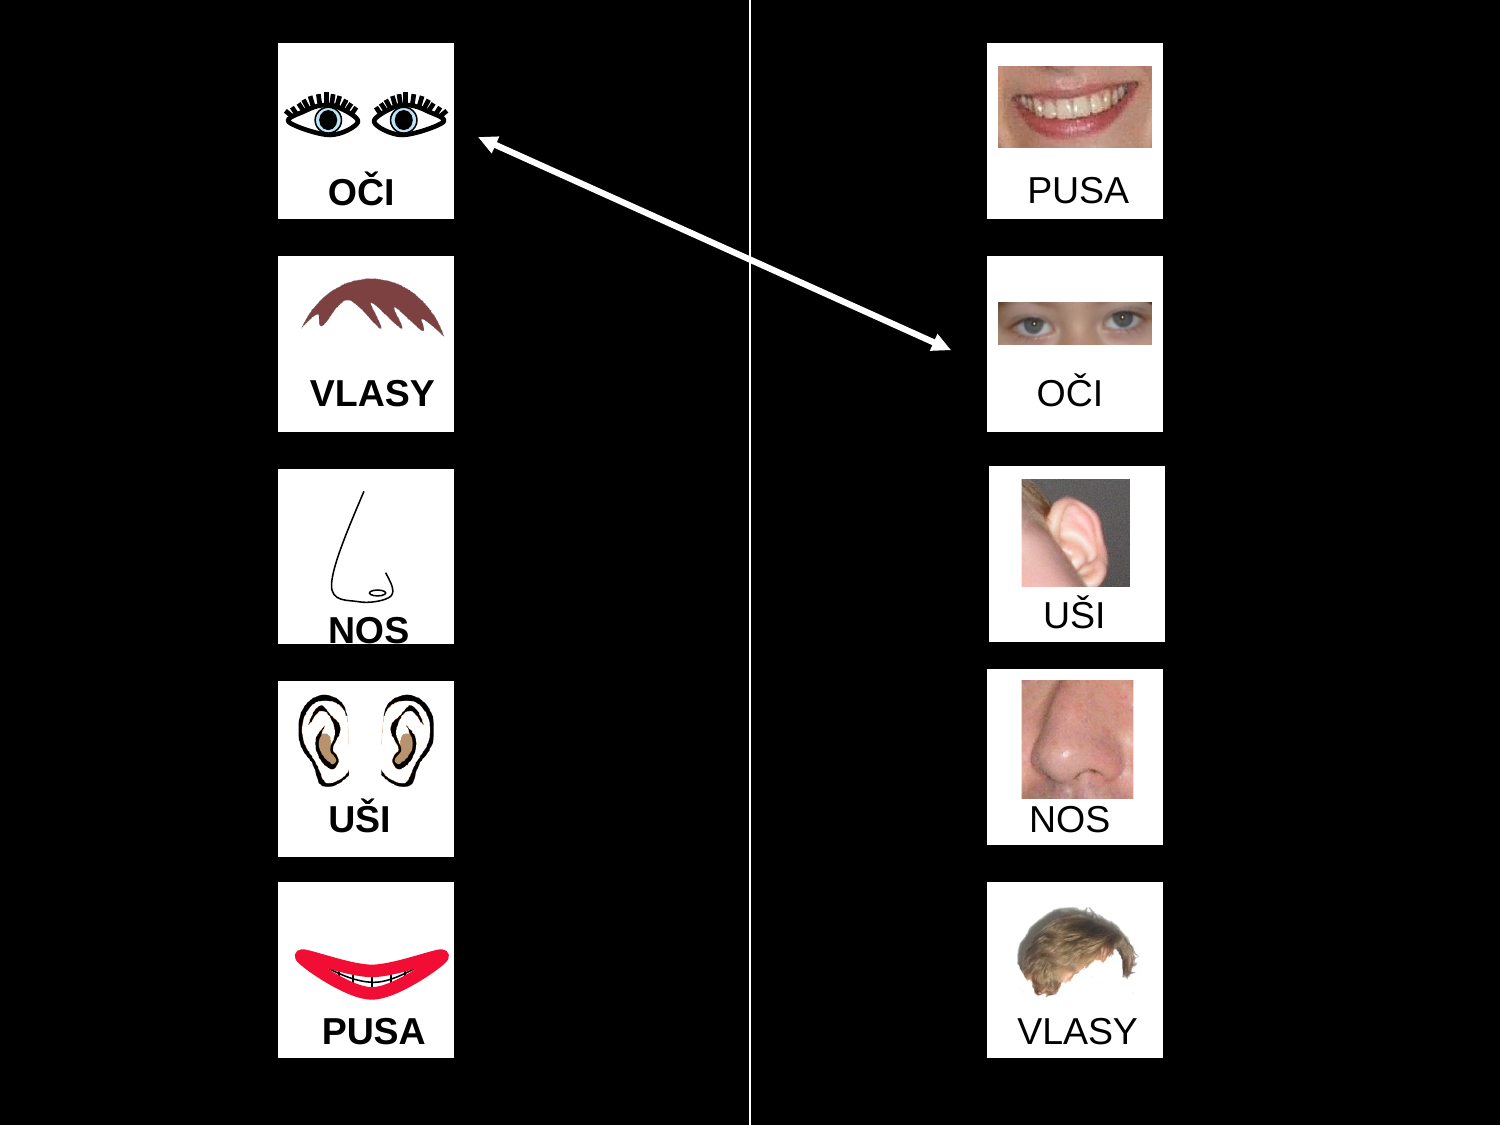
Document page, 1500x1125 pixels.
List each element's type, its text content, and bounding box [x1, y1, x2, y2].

text_box [986, 668, 1164, 846]
text_box OČI [1021, 361, 1119, 423]
text_box [988, 465, 1166, 643]
text_box NOS [313, 597, 425, 659]
text_box VLASY [295, 361, 451, 423]
text_box [373, 976, 390, 981]
picture [301, 278, 445, 342]
text_box [277, 467, 455, 645]
text_box [277, 881, 455, 1059]
text_box [986, 881, 1164, 1059]
picture [1021, 680, 1134, 799]
picture [998, 302, 1152, 345]
text_box UŠI [313, 786, 406, 848]
picture [998, 66, 1152, 148]
text_box [354, 976, 371, 981]
text_box PUSA [307, 999, 441, 1061]
picture [1021, 479, 1130, 587]
text_box [277, 255, 455, 433]
text_box NOS [1014, 786, 1126, 848]
text_box [277, 680, 455, 858]
text_box [354, 981, 371, 987]
text_box [986, 255, 1164, 433]
text_box PUSA [1012, 158, 1145, 219]
text_box UŠI [1028, 587, 1121, 644]
text_box [986, 42, 1164, 220]
picture [998, 903, 1140, 1000]
text_box [373, 981, 390, 987]
text_box OČI [313, 160, 410, 222]
text_box [372, 591, 383, 595]
picture [298, 694, 349, 787]
text_box [277, 42, 455, 220]
text_box VLASY [1002, 999, 1154, 1060]
picture [381, 694, 434, 787]
